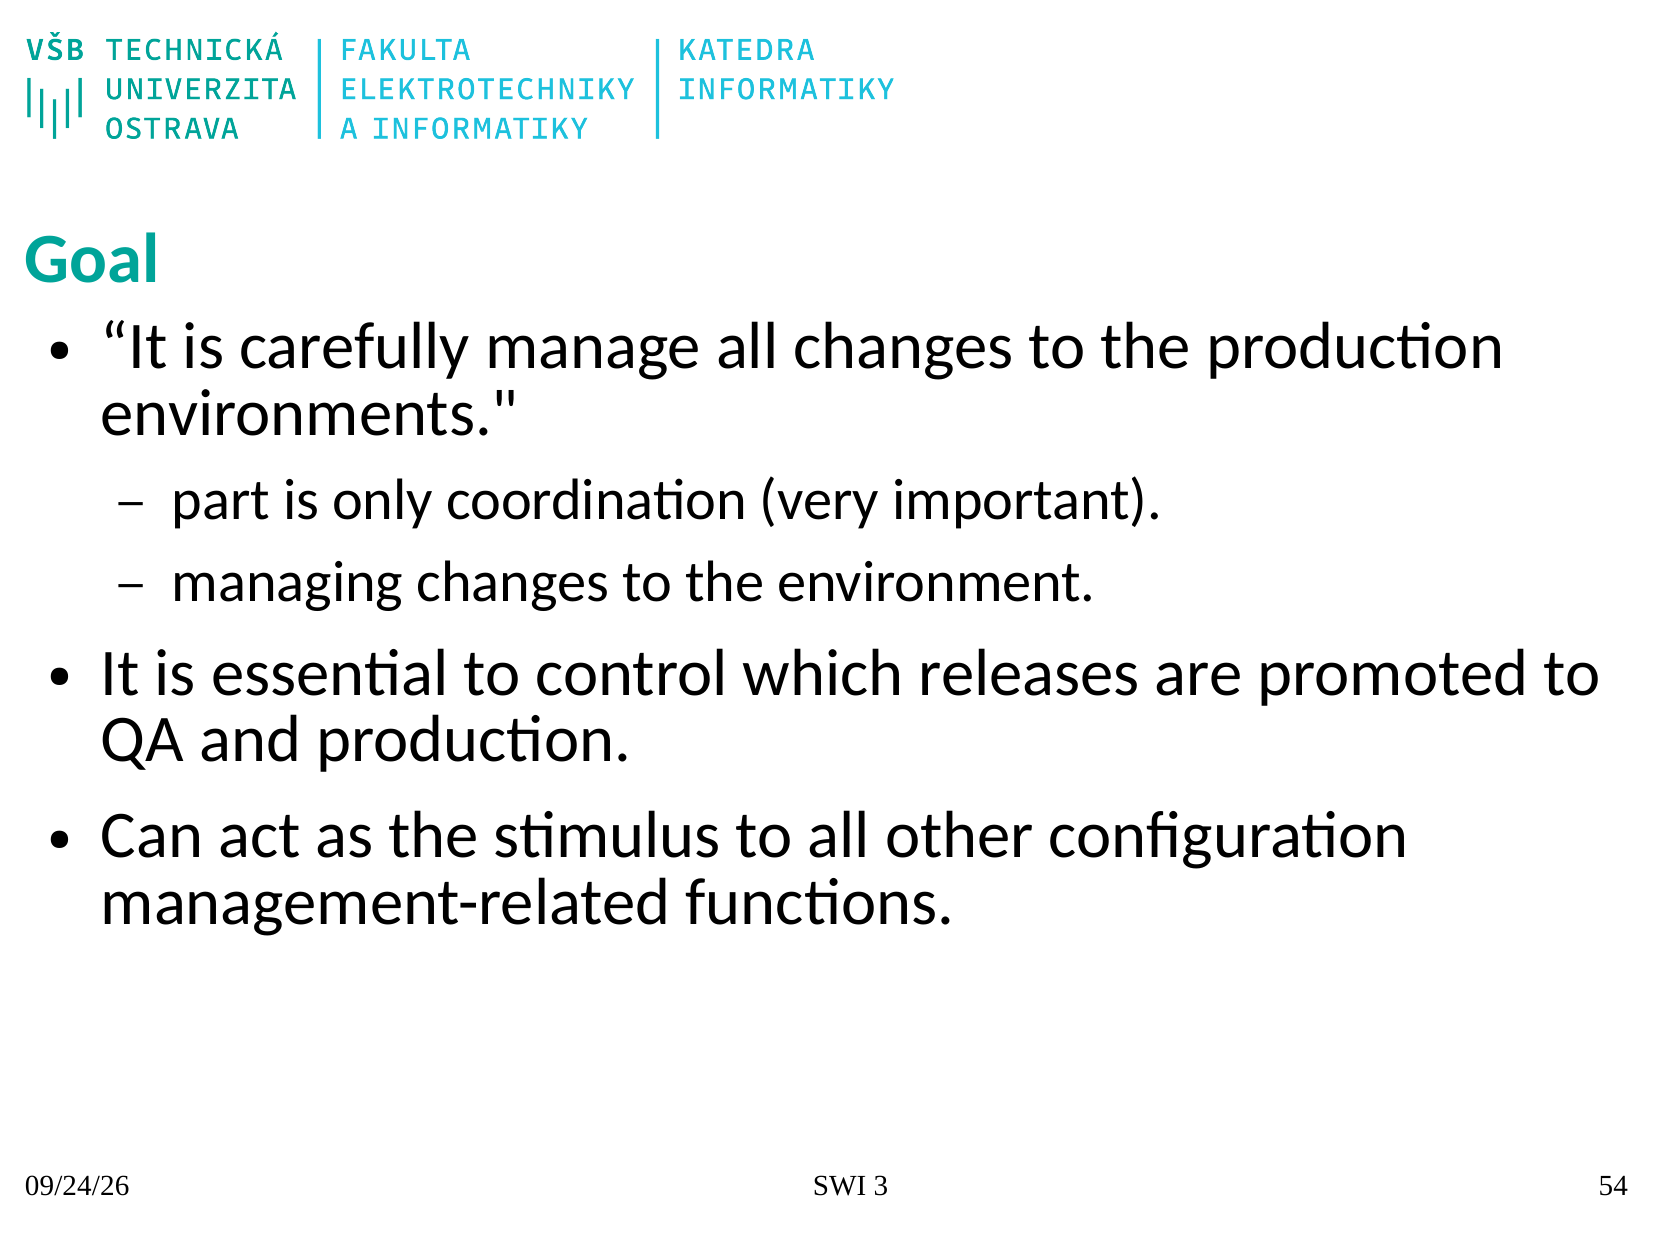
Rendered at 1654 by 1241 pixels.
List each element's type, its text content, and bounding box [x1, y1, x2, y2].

list “It is carefully manage all changes to the production environments." part is only coordination (very important). managing changes to the environment. It is essential to control which releases are promoted to QA and production. Can act as the stimulus to all other configuration management-related functions. [30, 318, 1629, 1146]
title Goal [24, 169, 1629, 300]
picture [26, 31, 894, 139]
